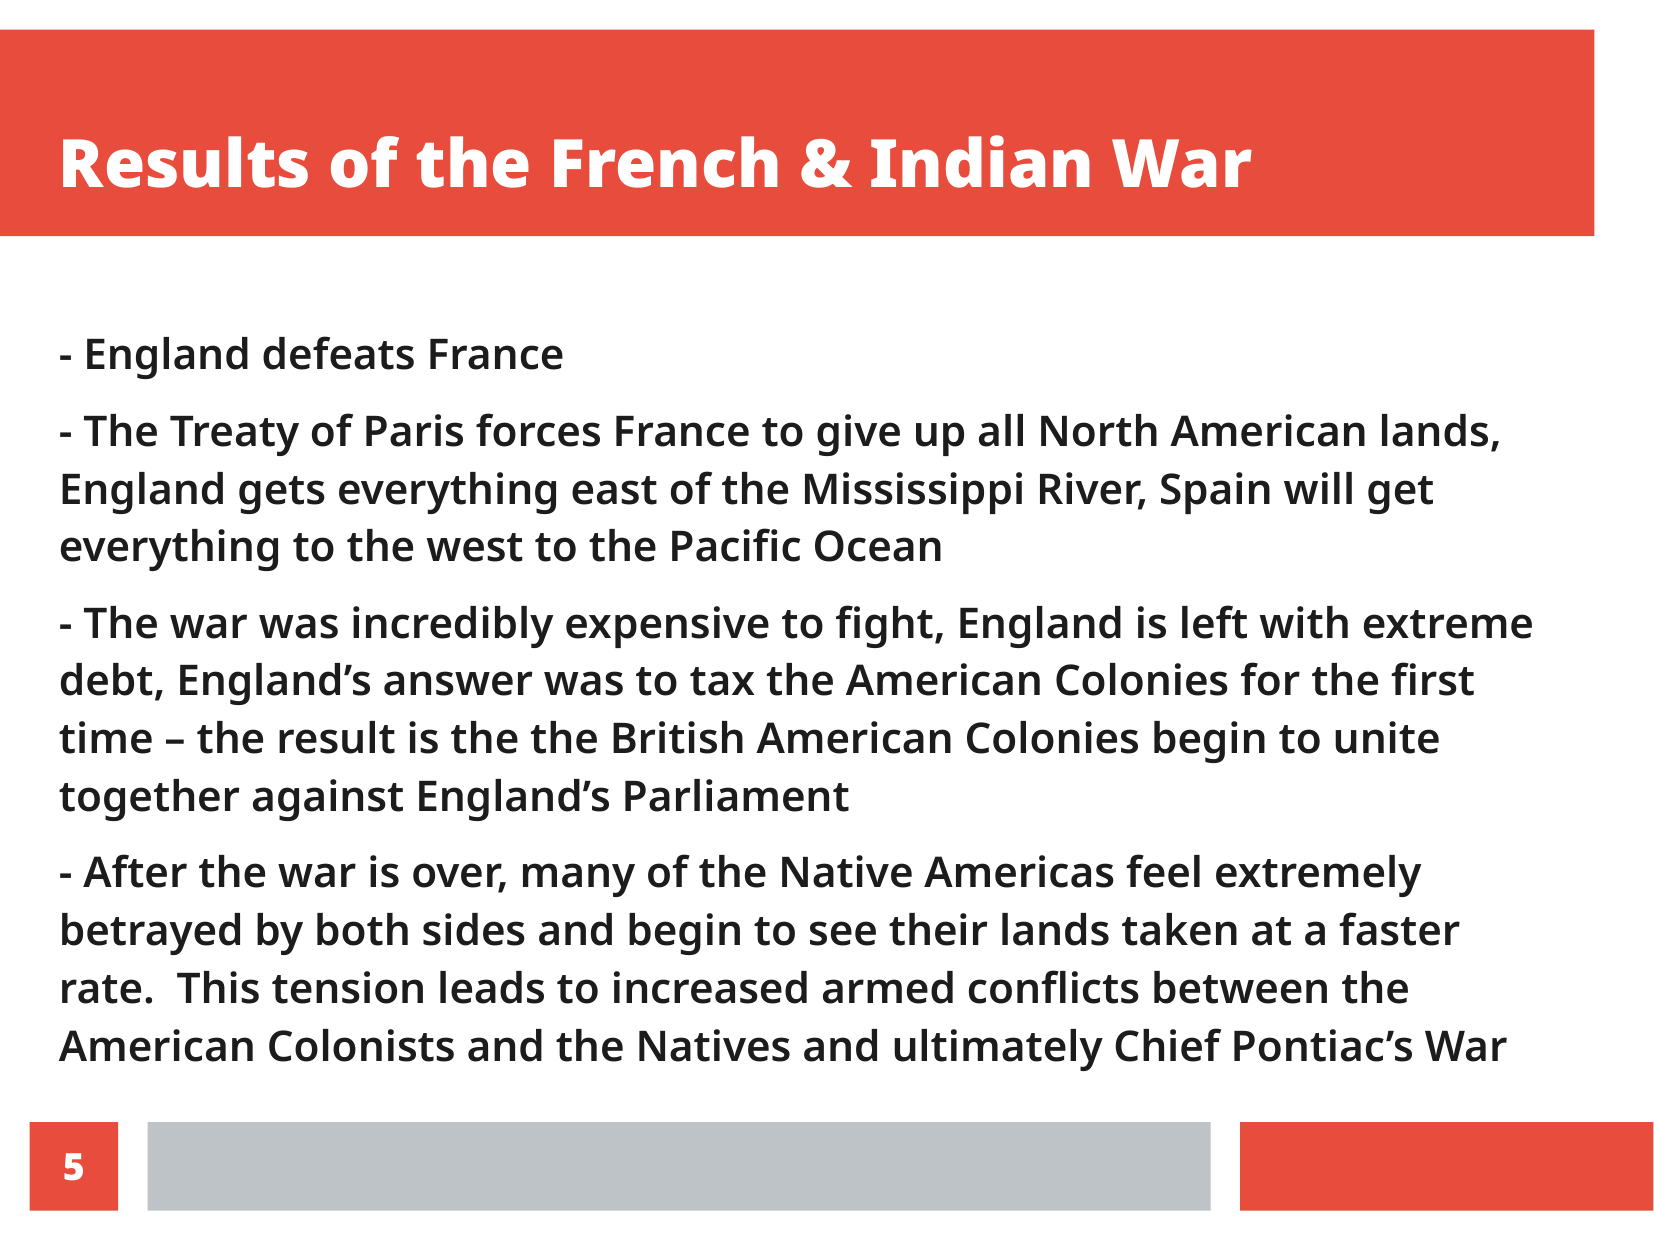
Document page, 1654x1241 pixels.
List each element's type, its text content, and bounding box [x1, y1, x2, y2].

title Results of the French & Indian War [59, 59, 1595, 207]
list - England defeats France - The Treaty of Paris forces France to give up all North American lands, England gets everything east of the Mississippi River, Spain will get everything to the west to the Pacific Ocean - The war was incredibly expensive to fight, England is left with extreme debt, England’s answer was to tax the American Colonies for the first time – the result is the the British American Colonies begin to unite together against England’s Parliament - After the war is over, many of the Native Americas feel extremely betrayed by both sides and begin to see their lands taken at a faster rate. This tension leads to increased armed conflicts between the American Colonists and the Natives and ultimately Chief Pontiac’s War [59, 324, 1565, 1093]
